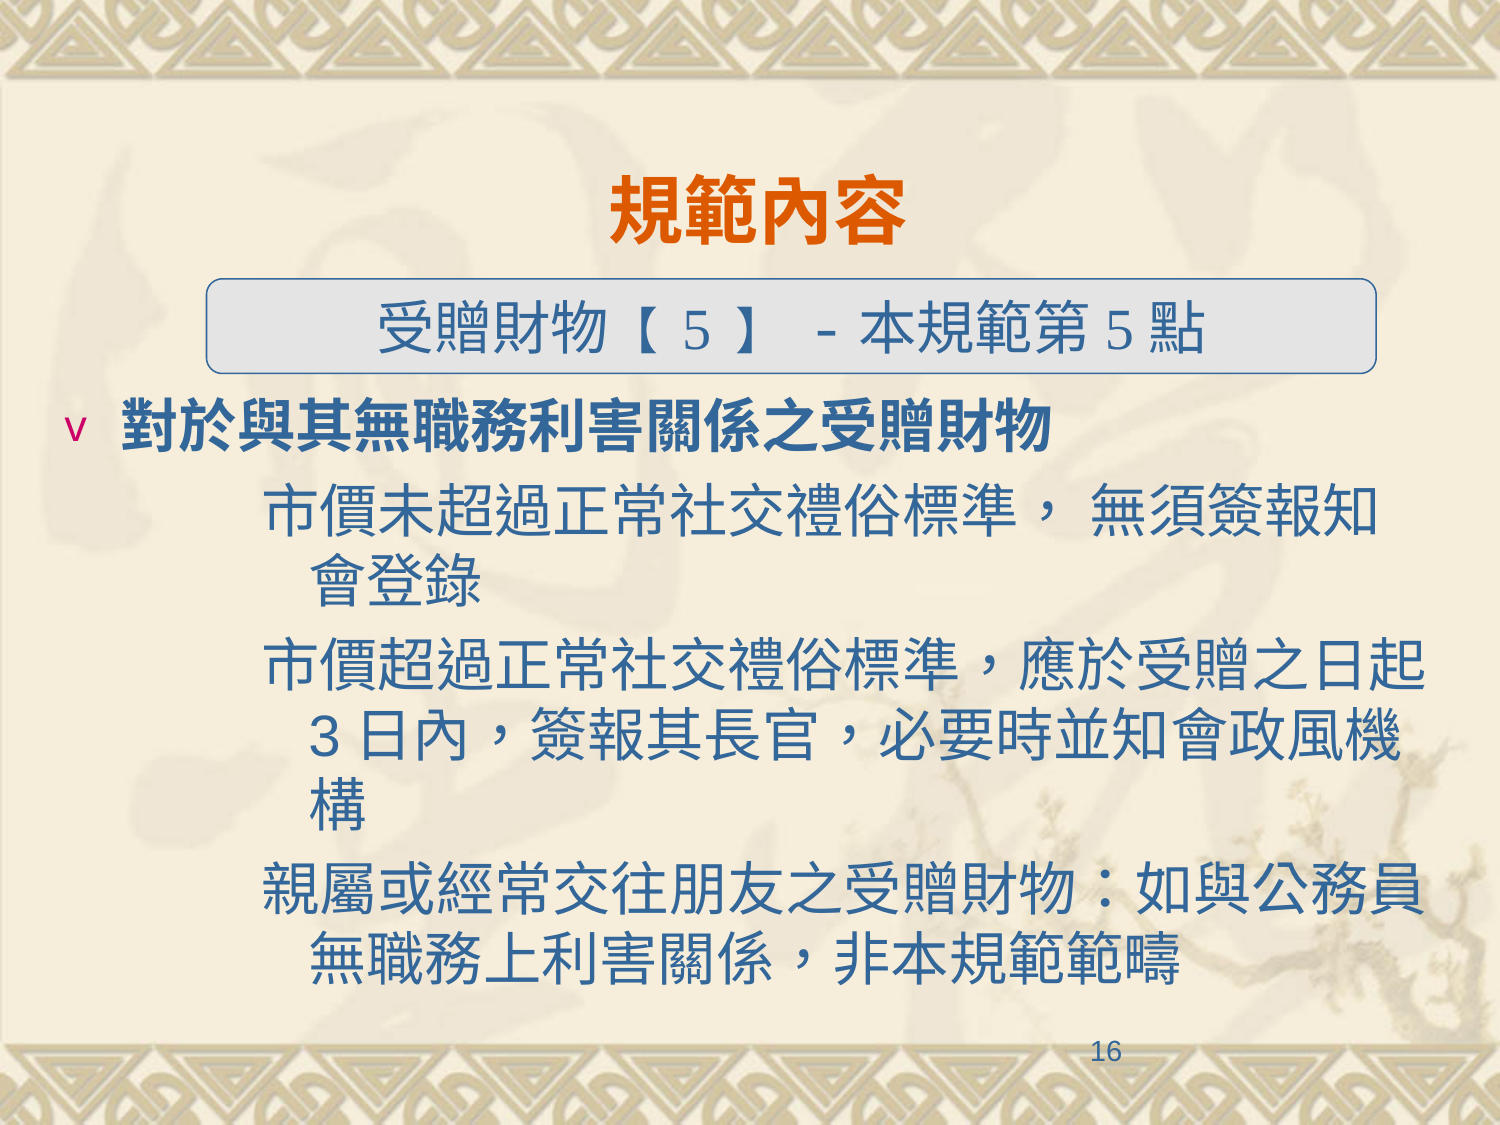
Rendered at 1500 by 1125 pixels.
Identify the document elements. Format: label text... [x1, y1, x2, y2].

text_box 受贈財物【 5 】 -本規範第5點 [206, 278, 1377, 374]
text_box [1074, 1024, 1451, 1103]
list 對於與其無職務利害關係之受贈財物 市價未超過正常社交禮俗標準， 無須簽報知會登錄 市價超過正常社交禮俗標準，應於受贈之日起3日內，簽報其長官，必要時並知會政風機構 親屬或經常交往朋友之受贈財物：如與公務員無職務上利害關係，非本規範範疇 [49, 382, 1451, 1001]
title 規範內容 [466, 148, 1052, 268]
